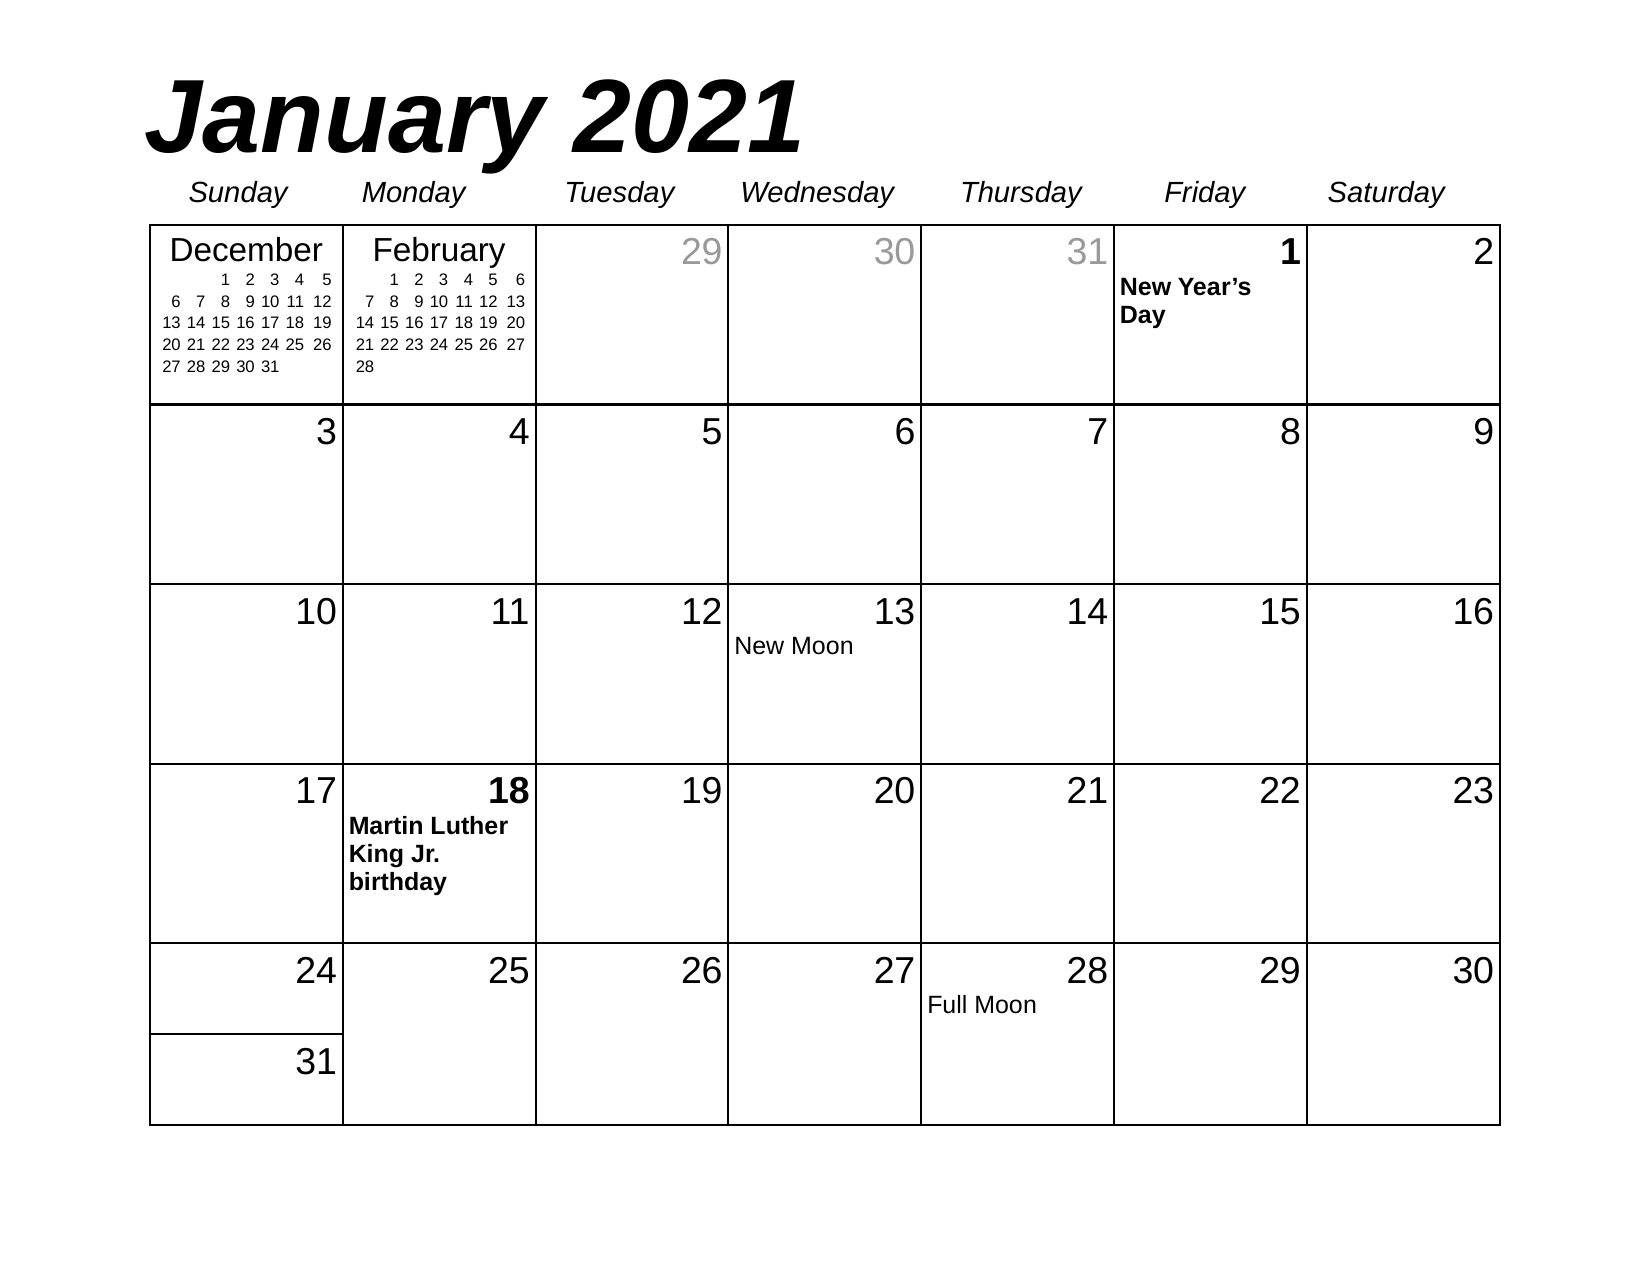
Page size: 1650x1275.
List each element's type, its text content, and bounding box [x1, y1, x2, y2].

table_cell 4 [344, 406, 535, 583]
table_cell 15 [374, 314, 399, 335]
table_cell 26 [473, 335, 498, 357]
table_cell 7 [349, 292, 374, 314]
table_cell [473, 379, 498, 401]
table_header 1 New Year’s Day [1115, 226, 1306, 403]
table_cell 26 [537, 944, 727, 1124]
table_header February [344, 226, 535, 403]
table_cell 24 [151, 944, 342, 1033]
table_cell 13 [156, 314, 181, 335]
table_cell 10 [255, 292, 279, 314]
table_cell 11 [279, 292, 304, 314]
table_cell 21 [181, 335, 205, 357]
table_cell 11 [344, 585, 535, 763]
table_header 1 [205, 270, 230, 292]
table_cell 12 [473, 292, 498, 314]
table_cell 20 [156, 335, 181, 357]
table_cell 29 [205, 357, 230, 379]
table_header December [151, 226, 342, 403]
table_header 1 [374, 270, 399, 292]
table_cell 21 [349, 335, 374, 357]
table_cell 19 [537, 765, 727, 942]
table_header 31 [922, 226, 1113, 403]
table_cell [424, 357, 448, 379]
table_cell [448, 357, 473, 379]
table_cell [349, 379, 374, 401]
table_cell [230, 379, 255, 401]
table_cell 8 [205, 292, 230, 314]
table_cell 14 [922, 585, 1113, 763]
table_cell 17 [151, 765, 342, 942]
table_header [349, 270, 374, 292]
table_cell 14 [349, 314, 374, 335]
table_cell 12 [304, 292, 332, 314]
table_cell 9 [230, 292, 255, 314]
table_header 30 [729, 226, 920, 403]
table_cell 20 [498, 314, 525, 335]
table_header [181, 270, 205, 292]
table_cell 9 [1308, 406, 1499, 583]
table_cell 19 [304, 314, 332, 335]
table_cell [374, 379, 399, 401]
table_cell [448, 379, 473, 401]
table_cell 8 [374, 292, 399, 314]
table_cell 16 [1308, 585, 1499, 763]
table_cell 10 [272, 297, 277, 306]
table_cell 24 [255, 335, 279, 357]
table_cell 6 [156, 292, 181, 314]
table_cell 28 [349, 357, 374, 379]
table_header [156, 270, 181, 292]
table_cell 13 [498, 292, 525, 314]
table_cell 30 [1308, 944, 1499, 1124]
table_cell [279, 357, 304, 379]
table_cell 25 [279, 335, 304, 357]
table_cell 18 [279, 314, 304, 335]
table_cell 7 [181, 292, 205, 314]
table_cell 25 [448, 335, 473, 357]
table_cell 18 Martin Luther King Jr. birthday [344, 765, 535, 942]
table_cell 23 [230, 335, 255, 357]
table_header 2 [399, 270, 424, 292]
table_cell [399, 379, 424, 401]
table_cell 27 [729, 944, 920, 1124]
table_cell 30 [230, 357, 255, 379]
table_cell [304, 357, 332, 379]
table_cell 15 [205, 314, 230, 335]
table_cell 26 [304, 335, 332, 357]
table_cell [156, 379, 181, 401]
table_cell 28 [181, 357, 205, 379]
table_cell 28 Full Moon [922, 944, 1113, 1124]
table_cell 9 [399, 292, 424, 314]
table_cell 29 [1115, 944, 1306, 1124]
table_cell 23 [399, 335, 424, 357]
table_cell [498, 357, 525, 379]
table_cell 23 [1308, 765, 1499, 942]
table_cell 25 [344, 944, 535, 1124]
table_cell 13 New Moon [729, 585, 920, 763]
table_cell [205, 379, 230, 401]
table_header 2 [1308, 226, 1499, 403]
table_cell [255, 379, 279, 401]
table_cell [374, 357, 399, 379]
table_header 5 [473, 270, 498, 292]
table_cell 19 [473, 314, 498, 335]
table_cell 27 [498, 335, 525, 357]
table_header 4 [448, 270, 473, 292]
table_header 2 [230, 270, 255, 292]
table_cell 8 [1115, 406, 1306, 583]
table_cell 14 [181, 314, 205, 335]
table_cell 27 [156, 357, 181, 379]
table_cell 12 [537, 585, 727, 763]
table_cell [304, 379, 332, 401]
table_header 4 [279, 270, 304, 292]
table_cell 10 [151, 585, 342, 763]
table_cell 5 [537, 406, 727, 583]
table_cell 11 [448, 292, 473, 314]
table_header 6 [498, 270, 525, 292]
table_cell 17 [255, 314, 279, 335]
table_cell 17 [424, 314, 448, 335]
table_cell 22 [1115, 765, 1306, 942]
table_cell 22 [374, 335, 399, 357]
table_cell [473, 357, 498, 379]
table_header 3 [424, 270, 448, 292]
table_cell 21 [922, 765, 1113, 942]
text_box Sunday Monday Tuesday Wednesday Thursday Friday Saturday [173, 168, 1495, 221]
table_header 29 [537, 226, 727, 403]
table_cell 24 [424, 335, 448, 357]
table_cell 7 [922, 406, 1113, 583]
table_cell 16 [399, 314, 424, 335]
table_cell [498, 379, 525, 401]
table_cell 18 [448, 314, 473, 335]
table_cell [424, 379, 448, 401]
table_cell 3 [151, 406, 342, 583]
table_cell 22 [205, 335, 230, 357]
table_cell 6 [729, 406, 920, 583]
table_cell [399, 357, 424, 379]
table_cell 31 [151, 1035, 342, 1124]
table_cell 10 [424, 292, 448, 314]
text_box January 2021 [130, 50, 1542, 196]
table_cell [181, 379, 205, 401]
table_cell 16 [230, 314, 255, 335]
table_header 3 [255, 270, 279, 292]
table_cell 15 [1115, 585, 1306, 763]
table_cell 20 [729, 765, 920, 942]
table_cell 31 [255, 357, 279, 379]
table_cell [279, 379, 304, 401]
table_header 5 [304, 270, 332, 292]
